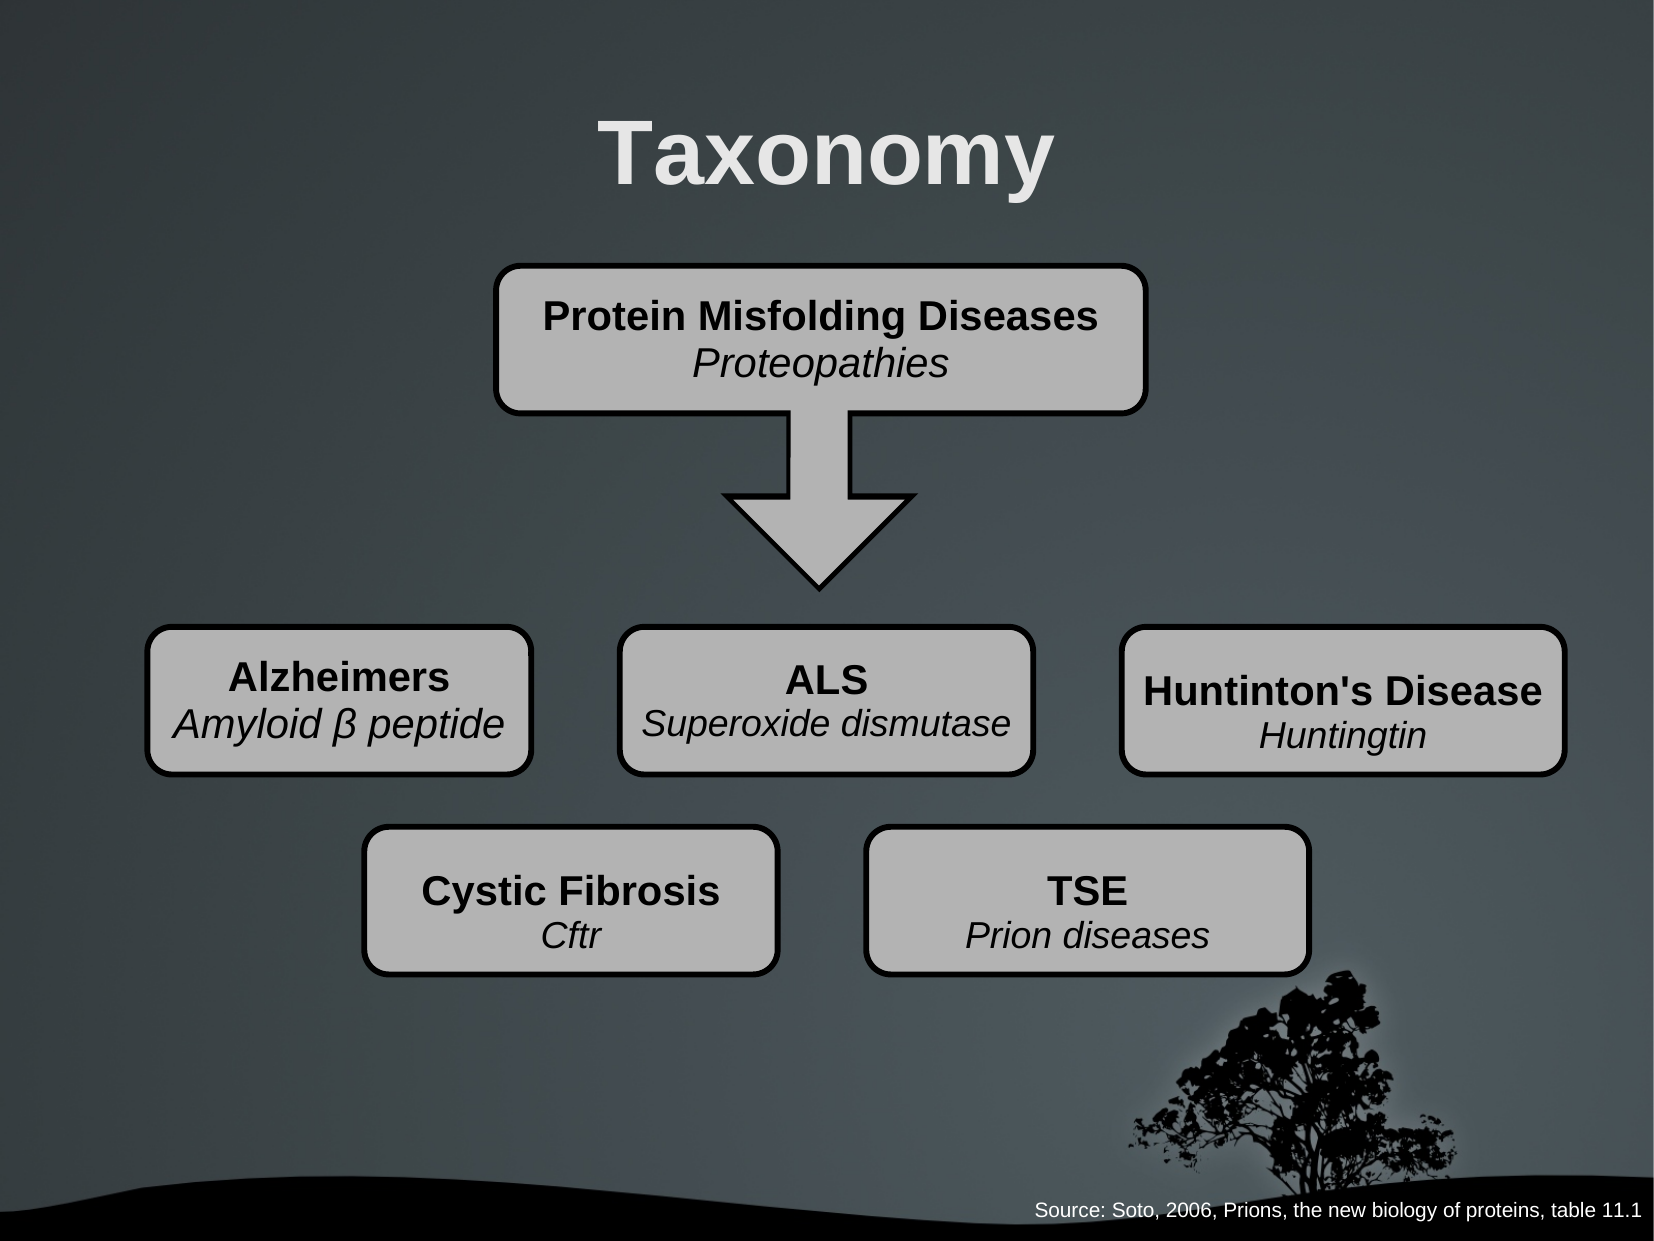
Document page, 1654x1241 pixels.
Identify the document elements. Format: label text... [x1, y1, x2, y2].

text_box Alzheimers Amyloid β peptide [147, 626, 532, 775]
text_box Protein Misfolding Diseases Proteopathies [496, 265, 1146, 414]
text_box TSE Prion diseases [866, 826, 1310, 975]
text_box Cystic Fibrosis Cftr [364, 826, 778, 975]
text_box Source: Soto, 2006, Prions, the new biology of proteins, table 11.1 [23, 1191, 1654, 1230]
picture [0, 0, 1654, 1241]
text_box [720, 392, 919, 593]
text_box ALS Superoxide dismutase [619, 626, 1034, 775]
text_box Huntinton's Disease Huntingtin [1121, 626, 1565, 775]
title Taxonomy [82, 49, 1571, 257]
